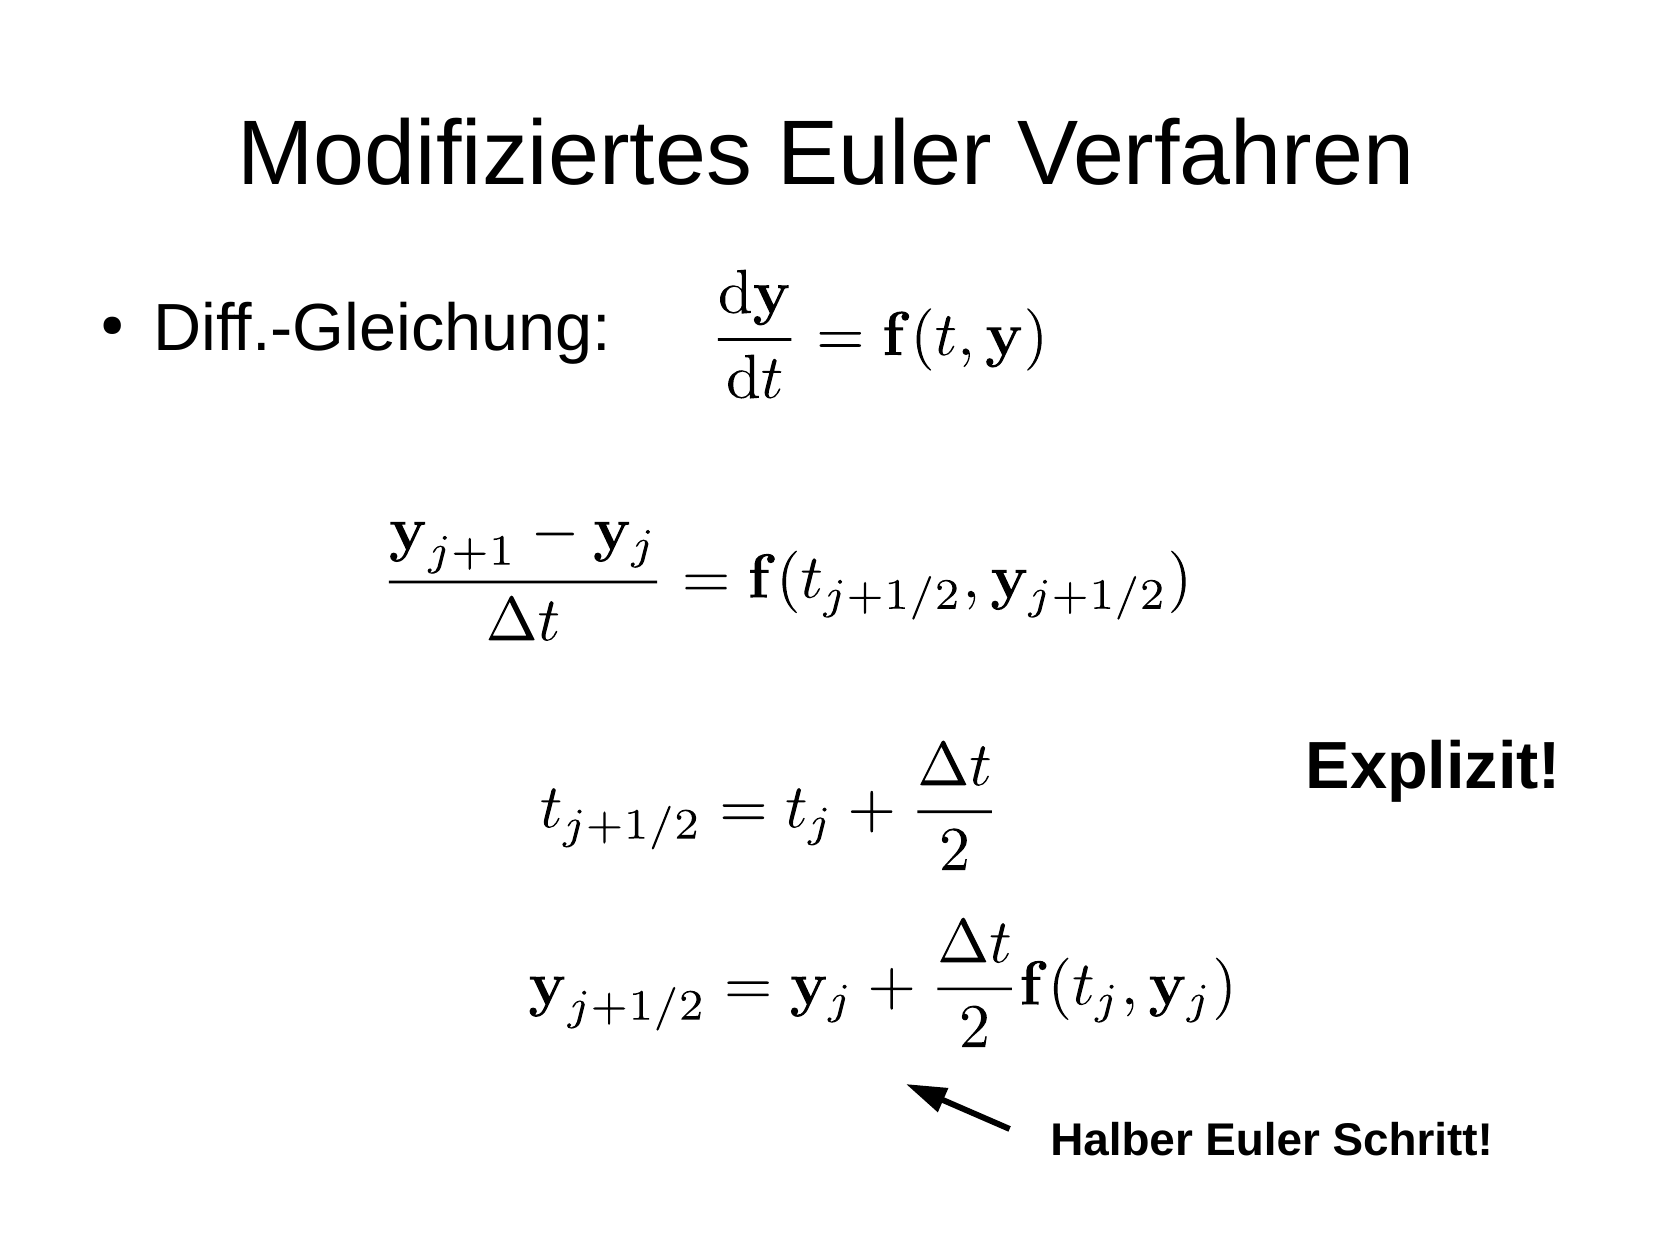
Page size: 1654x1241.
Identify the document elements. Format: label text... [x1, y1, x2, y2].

text_box Halber Euler Schritt! [1035, 1106, 1509, 1173]
text_box [528, 917, 1237, 1048]
title Modifiziertes Euler Verfahren [82, 49, 1571, 257]
list Diff.-Gleichung: [82, 290, 1571, 1094]
text_box [717, 269, 1048, 399]
text_box [388, 513, 1192, 641]
text_box Explizit! [1290, 720, 1577, 810]
text_box [539, 740, 992, 871]
